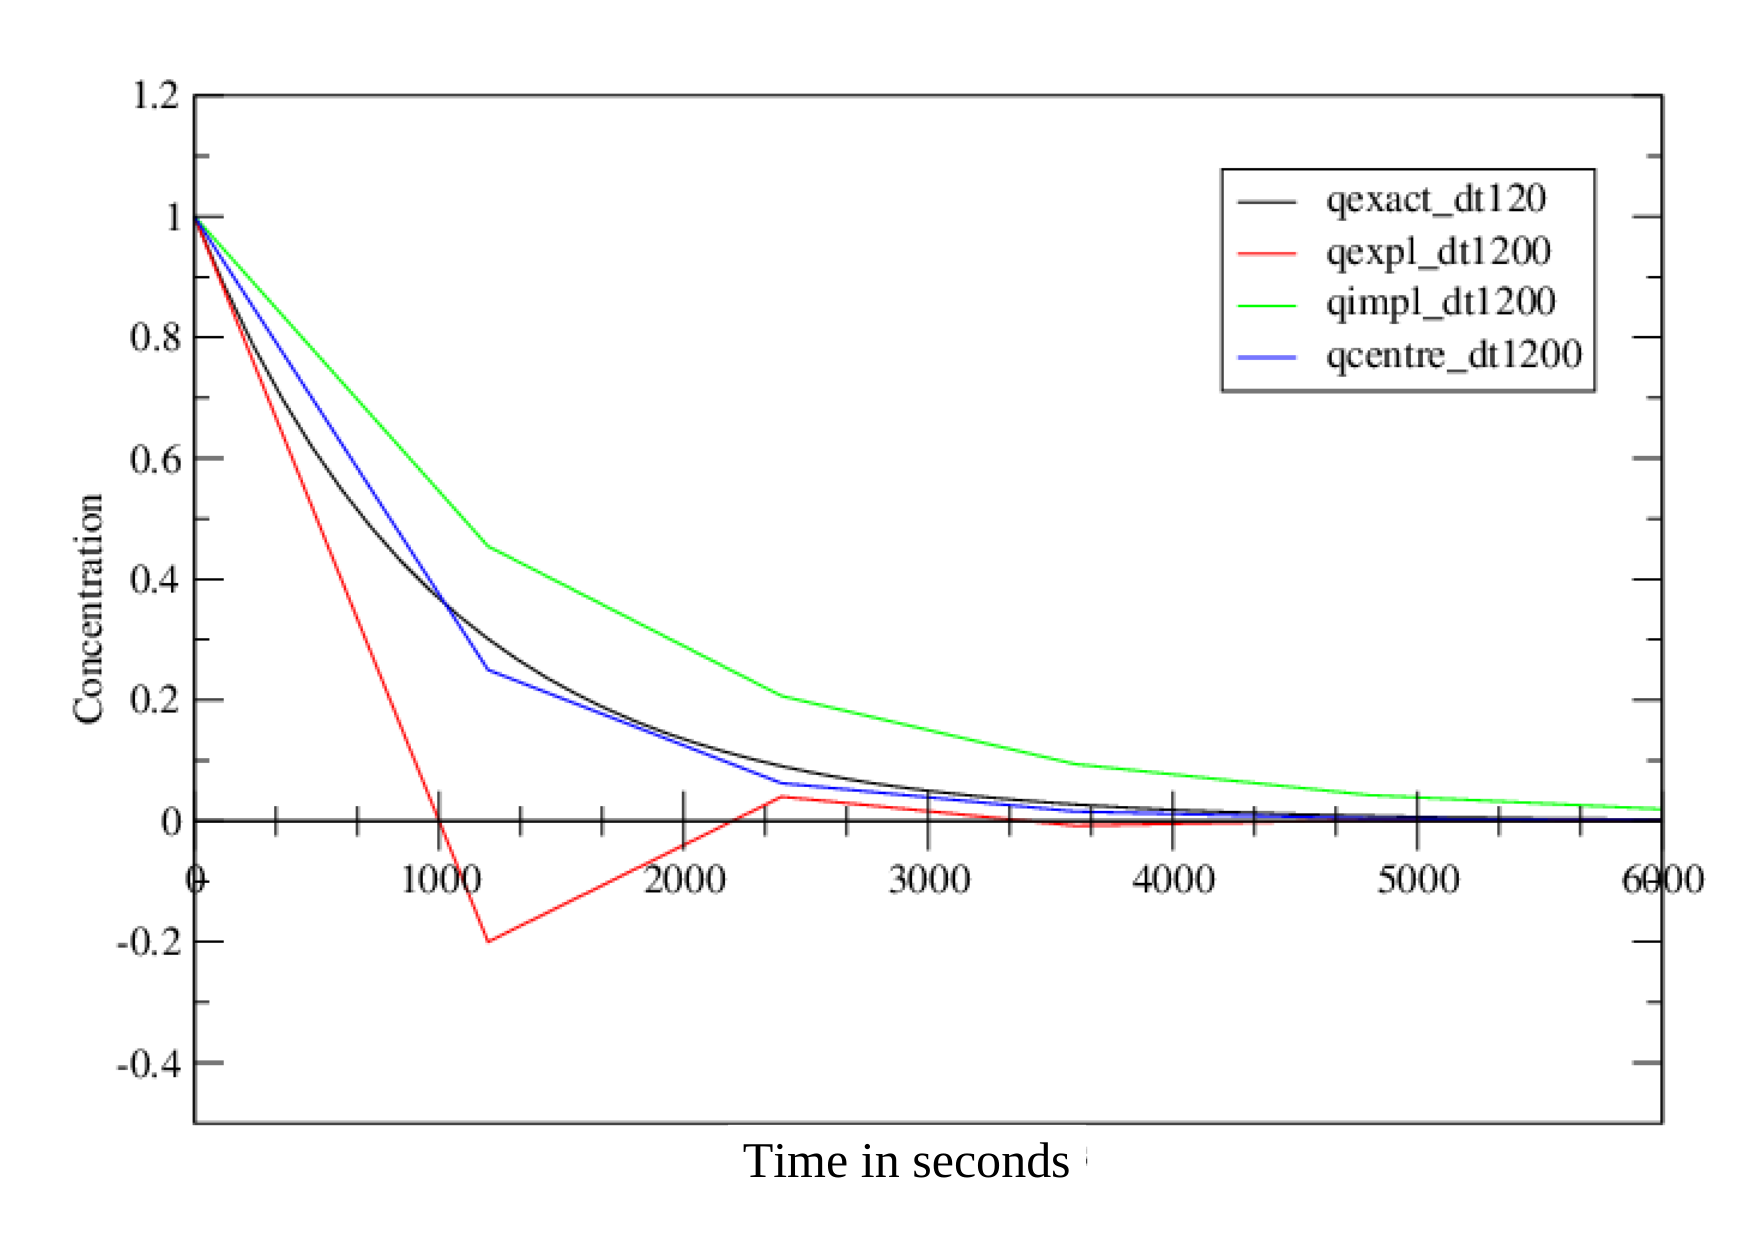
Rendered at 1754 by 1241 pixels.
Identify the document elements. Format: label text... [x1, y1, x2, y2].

text_box Time in seconds [728, 1124, 1087, 1197]
picture [68, 77, 1706, 1178]
